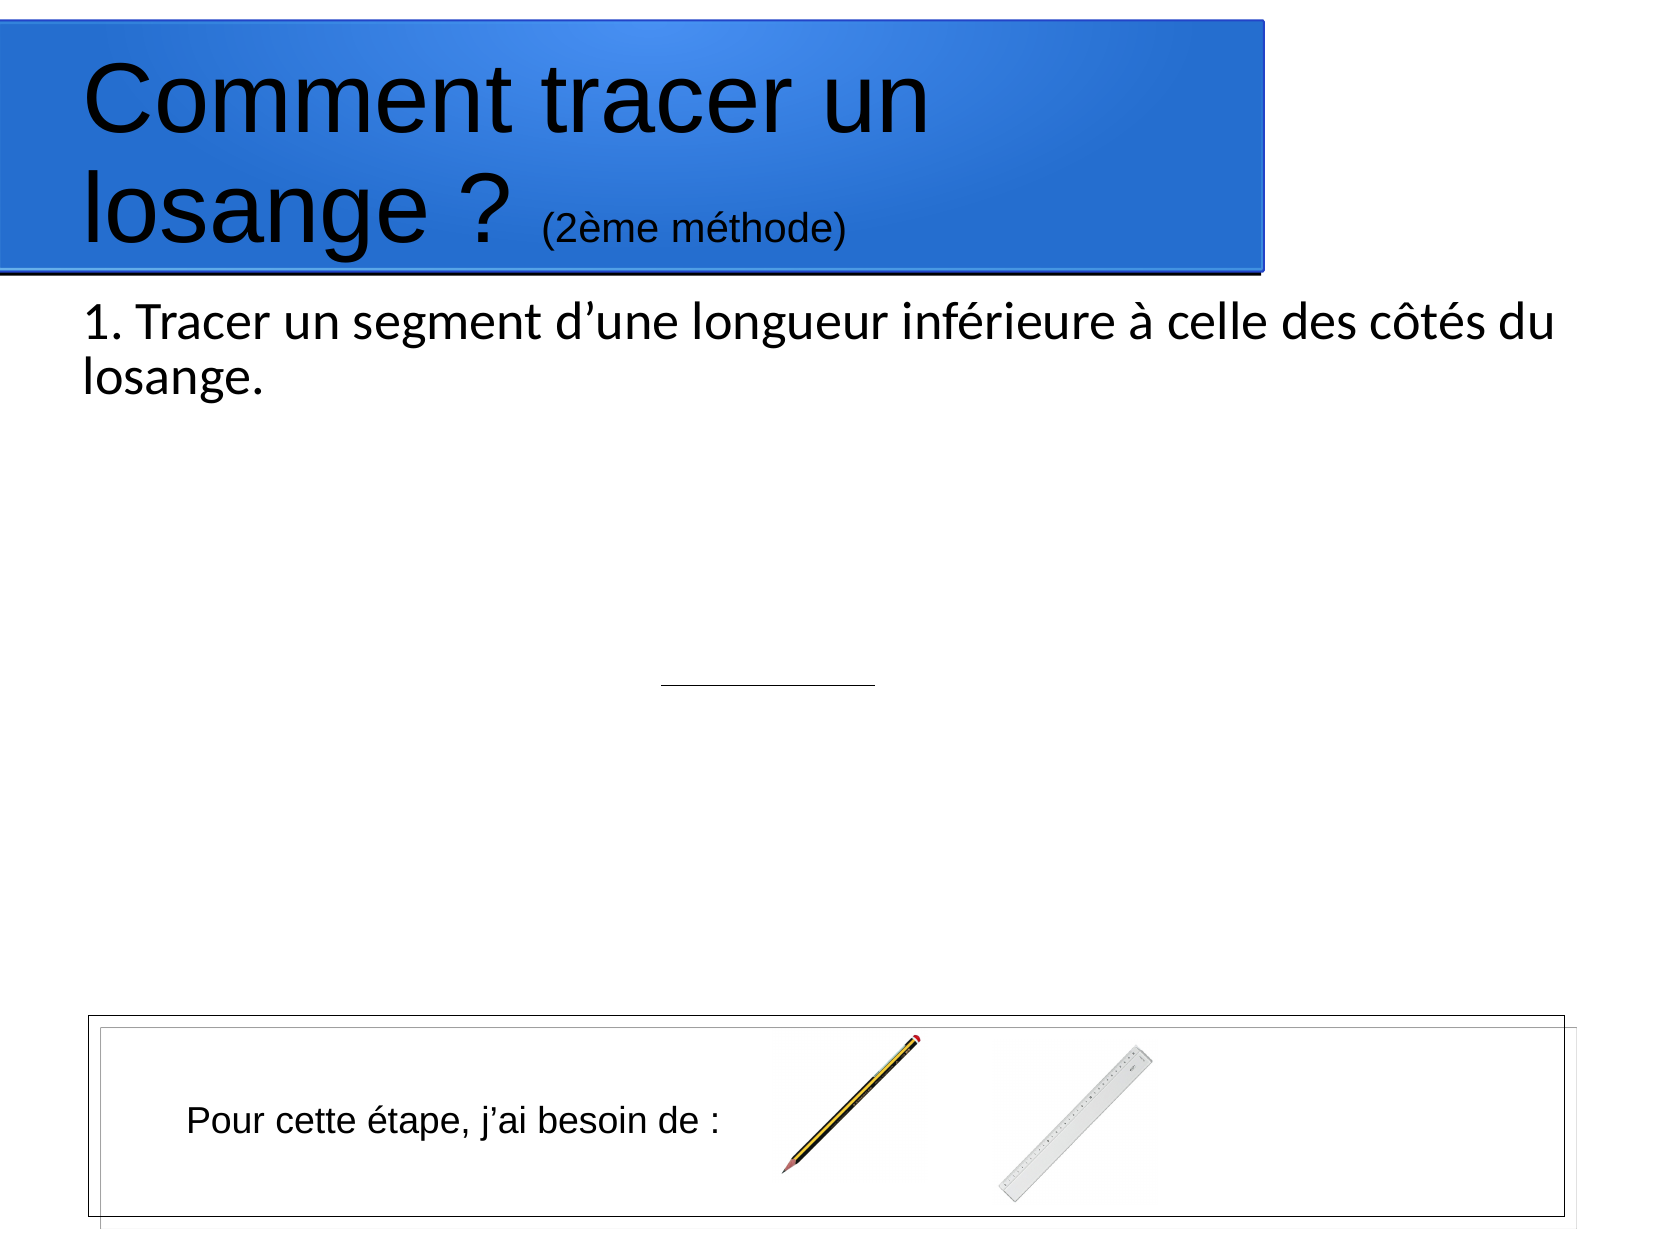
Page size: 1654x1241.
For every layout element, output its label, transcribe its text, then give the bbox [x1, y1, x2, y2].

list 1. Tracer un segment d’une longueur inférieure à celle des côtés du losange. [82, 299, 1571, 1019]
picture [992, 1039, 1158, 1205]
text_box [88, 1015, 1565, 1217]
title Comment tracer un losange ? (2ème méthode) [82, 42, 1571, 264]
